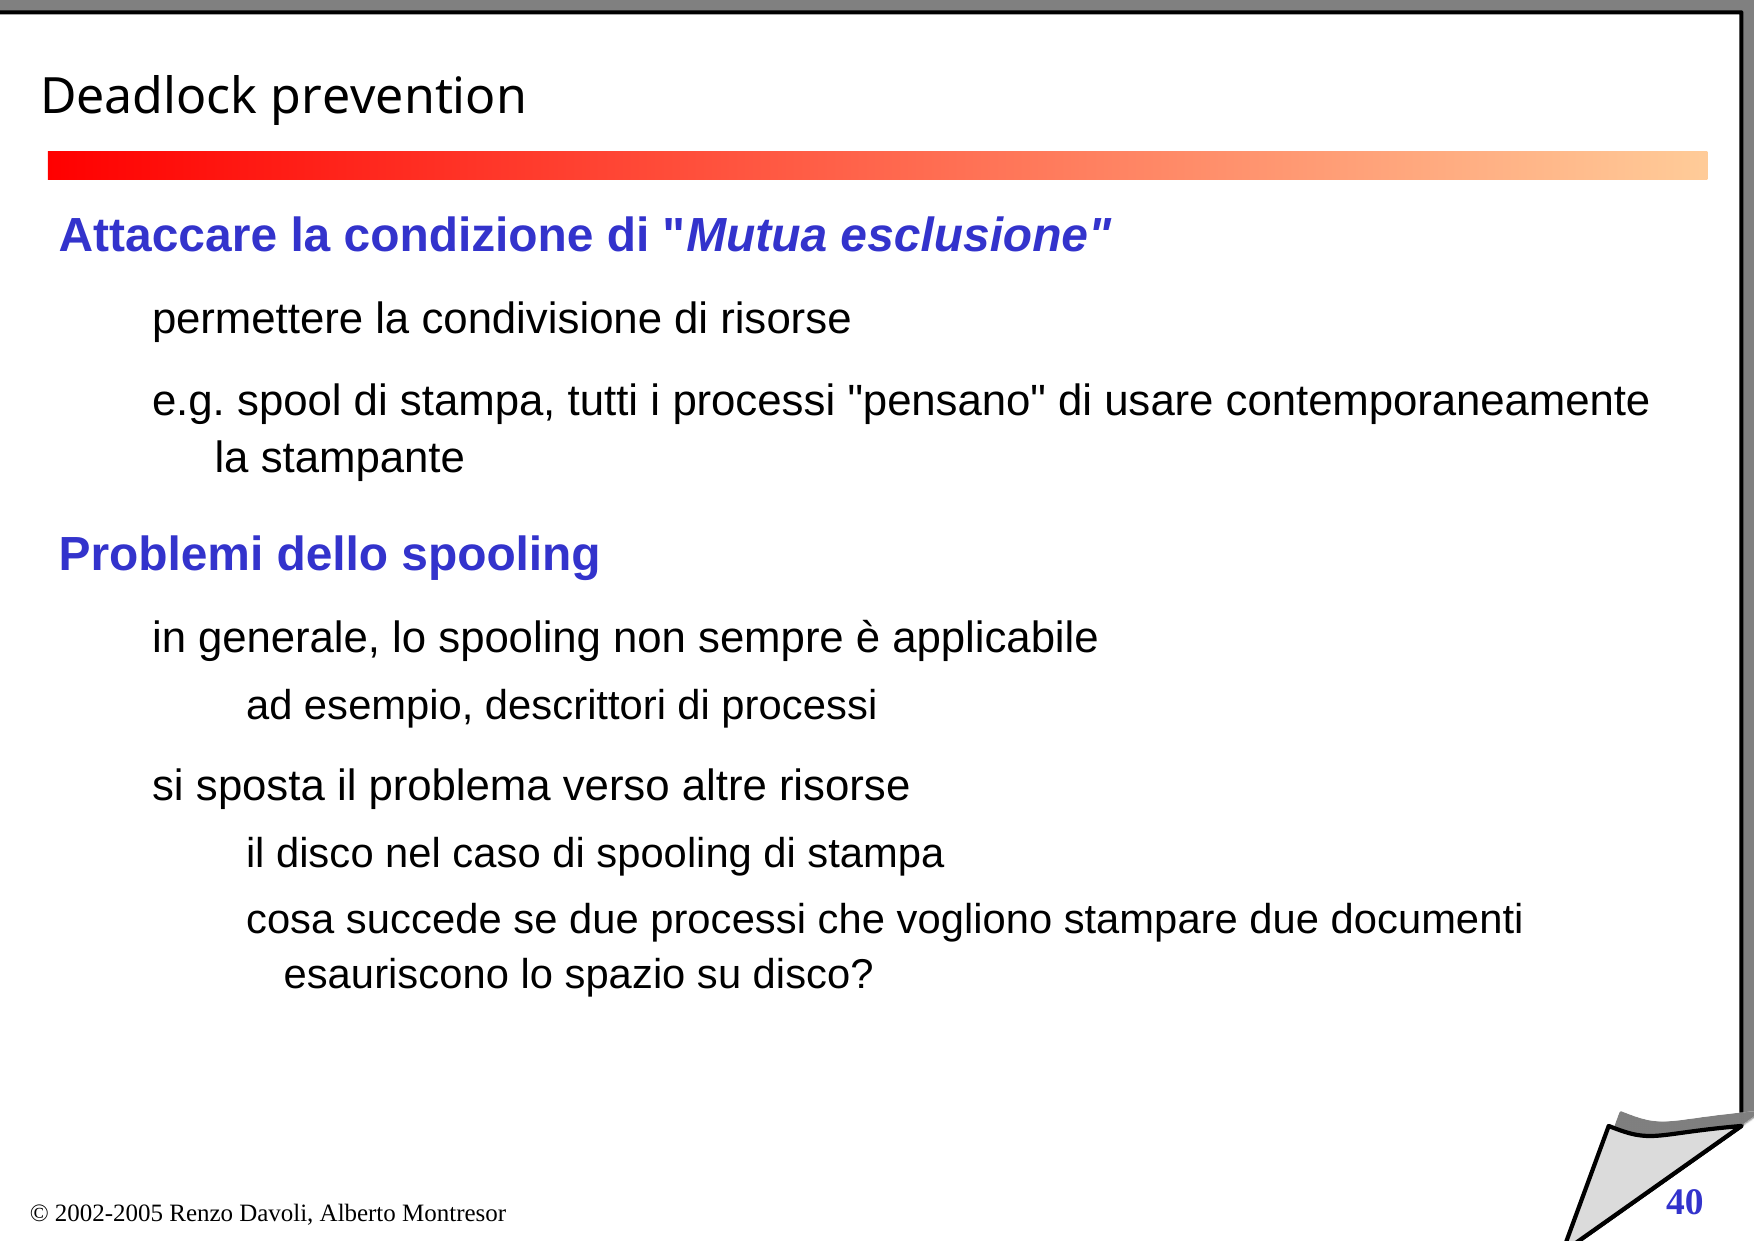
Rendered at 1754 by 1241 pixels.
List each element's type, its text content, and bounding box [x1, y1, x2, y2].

title Deadlock prevention [40, 49, 1714, 144]
list Attaccare la condizione di "Mutua esclusione" permettere la condivisione di risorse e.g. spool di stampa, tutti i processi "pensano" di usare contemporaneamente la stampante Problemi dello spooling in generale, lo spooling non sempre è applicabile ad esempio, descrittori di processi si sposta il problema verso altre risorse il disco nel caso di spooling di stampa cosa succede se due processi che vogliono stampare due documenti esauriscono lo spazio su disco? [58, 206, 1696, 1078]
text_box q [750, 152, 754, 179]
